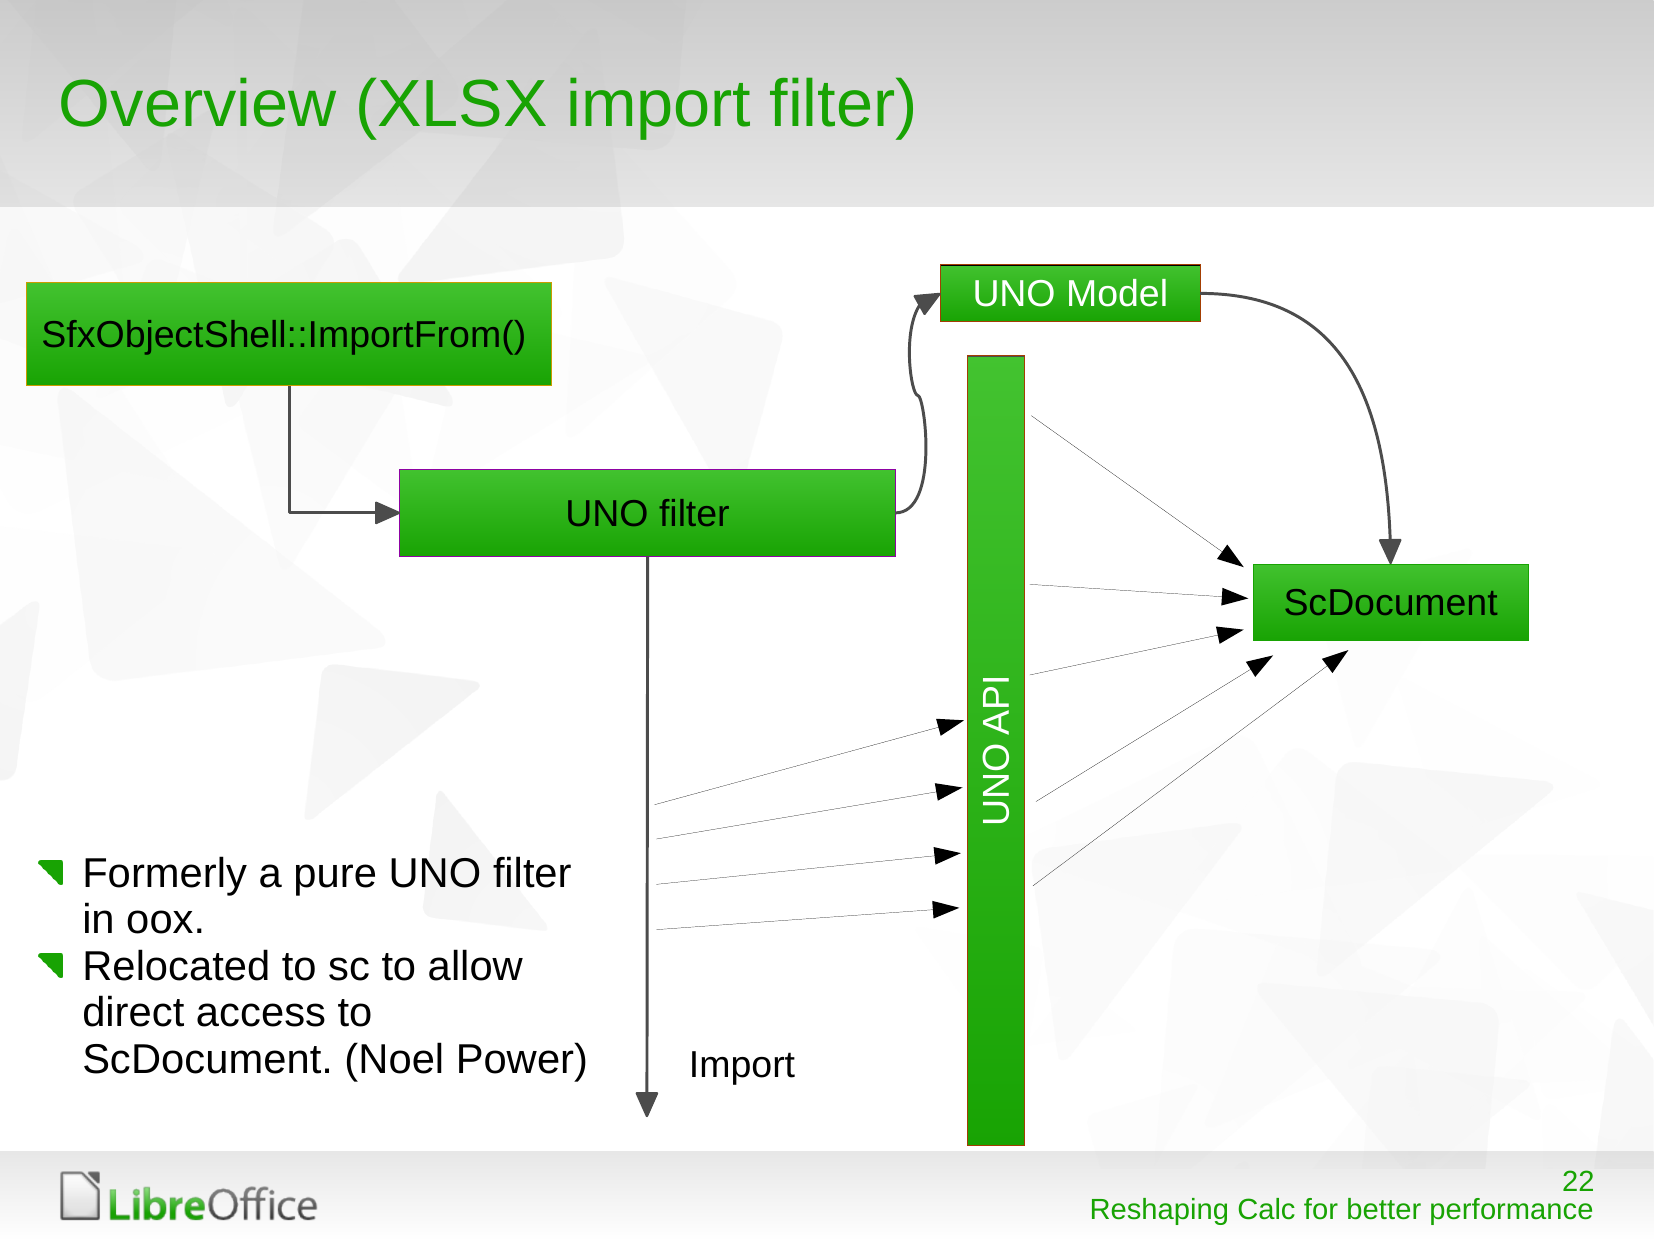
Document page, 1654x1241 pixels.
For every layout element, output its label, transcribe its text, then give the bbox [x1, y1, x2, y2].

picture [41, 1152, 337, 1240]
text_box UNO filter [399, 469, 896, 557]
text_box Formerly a pure UNO filter in oox. Relocated to sc to allow direct access to ScDocument. (Noel Power) [18, 842, 610, 1113]
picture [915, 548, 1654, 1169]
text_box UNO Model [940, 264, 1201, 322]
text_box ScDocument [1253, 564, 1529, 641]
text_box UNO API [967, 355, 1025, 1146]
text_box Import [674, 1035, 811, 1093]
text_box SfxObjectShell::ImportFrom() [26, 282, 552, 386]
picture [0, 0, 783, 931]
title Overview (XLSX import filter) [59, 29, 1595, 178]
picture [649, 557, 783, 931]
